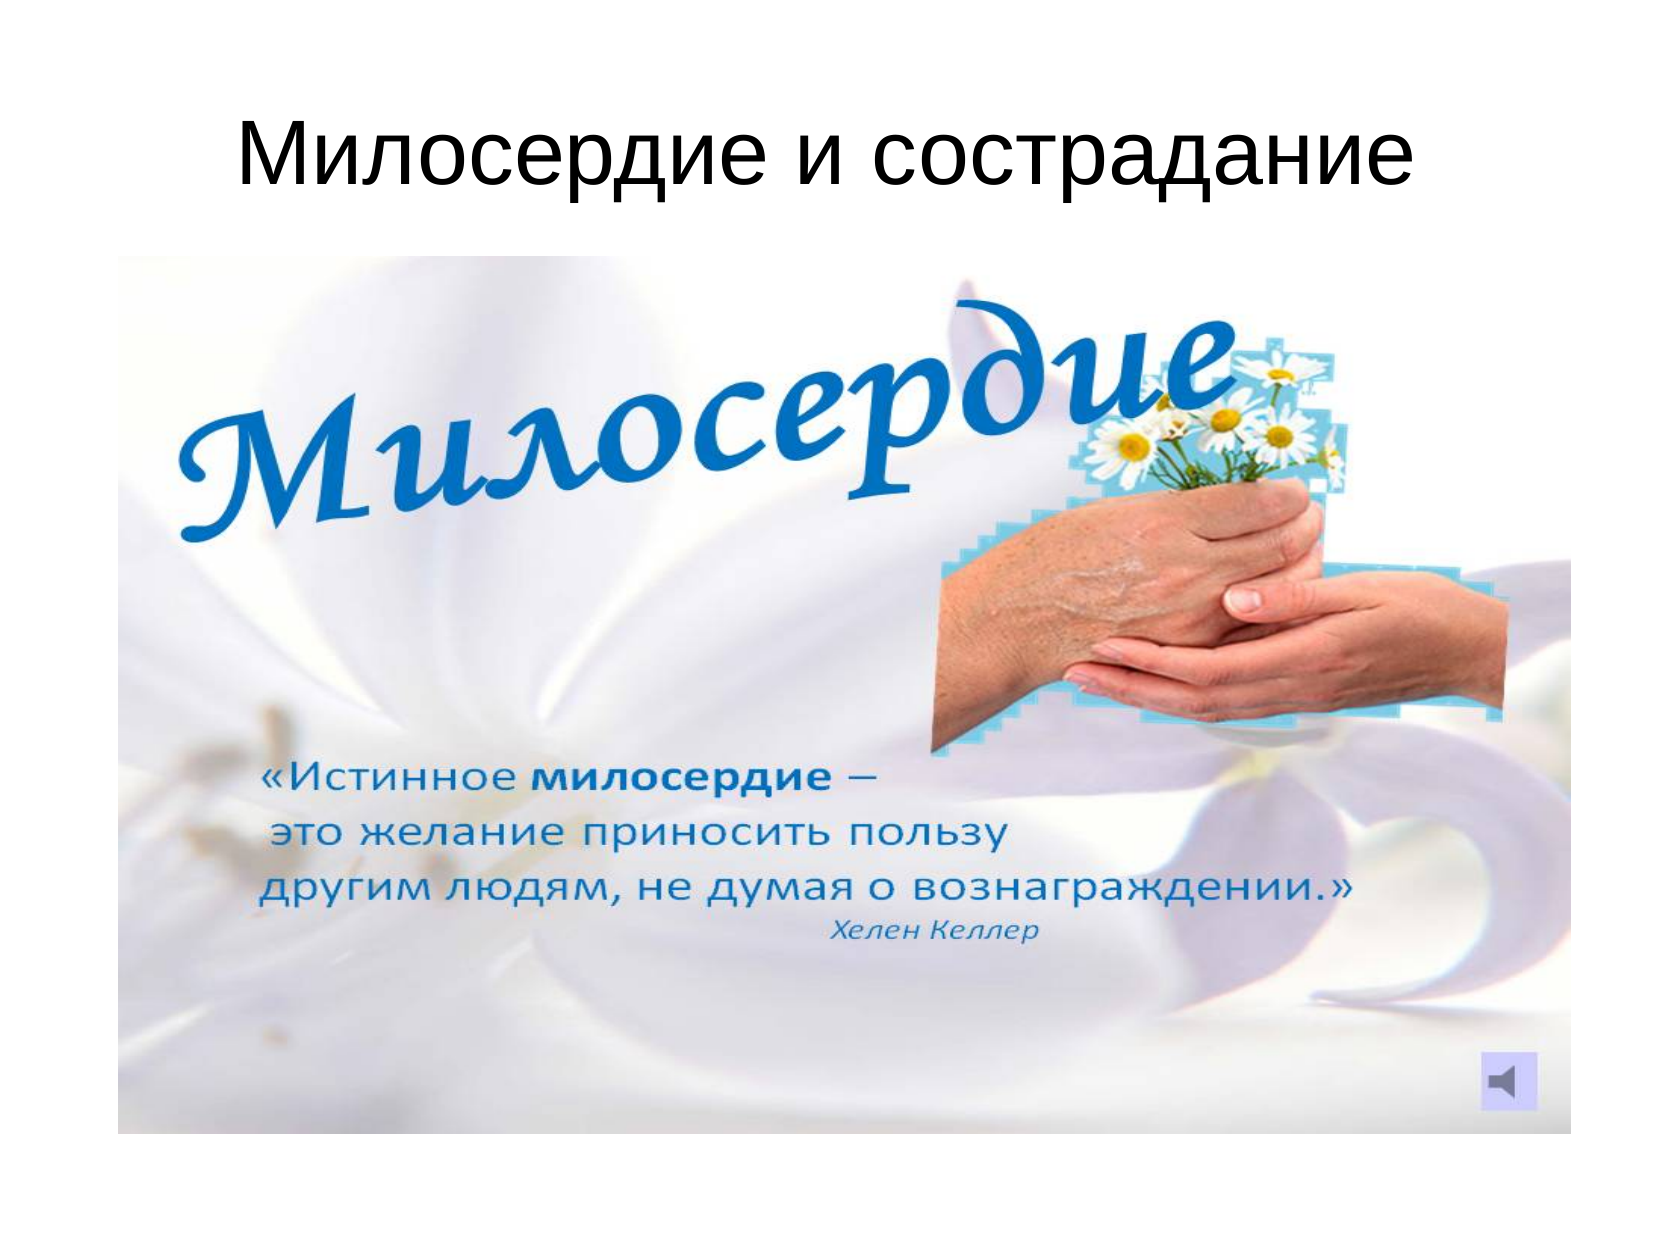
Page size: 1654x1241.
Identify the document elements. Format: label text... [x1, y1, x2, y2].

picture [118, 256, 1571, 1134]
title Милосердие и сострадание [82, 49, 1571, 257]
